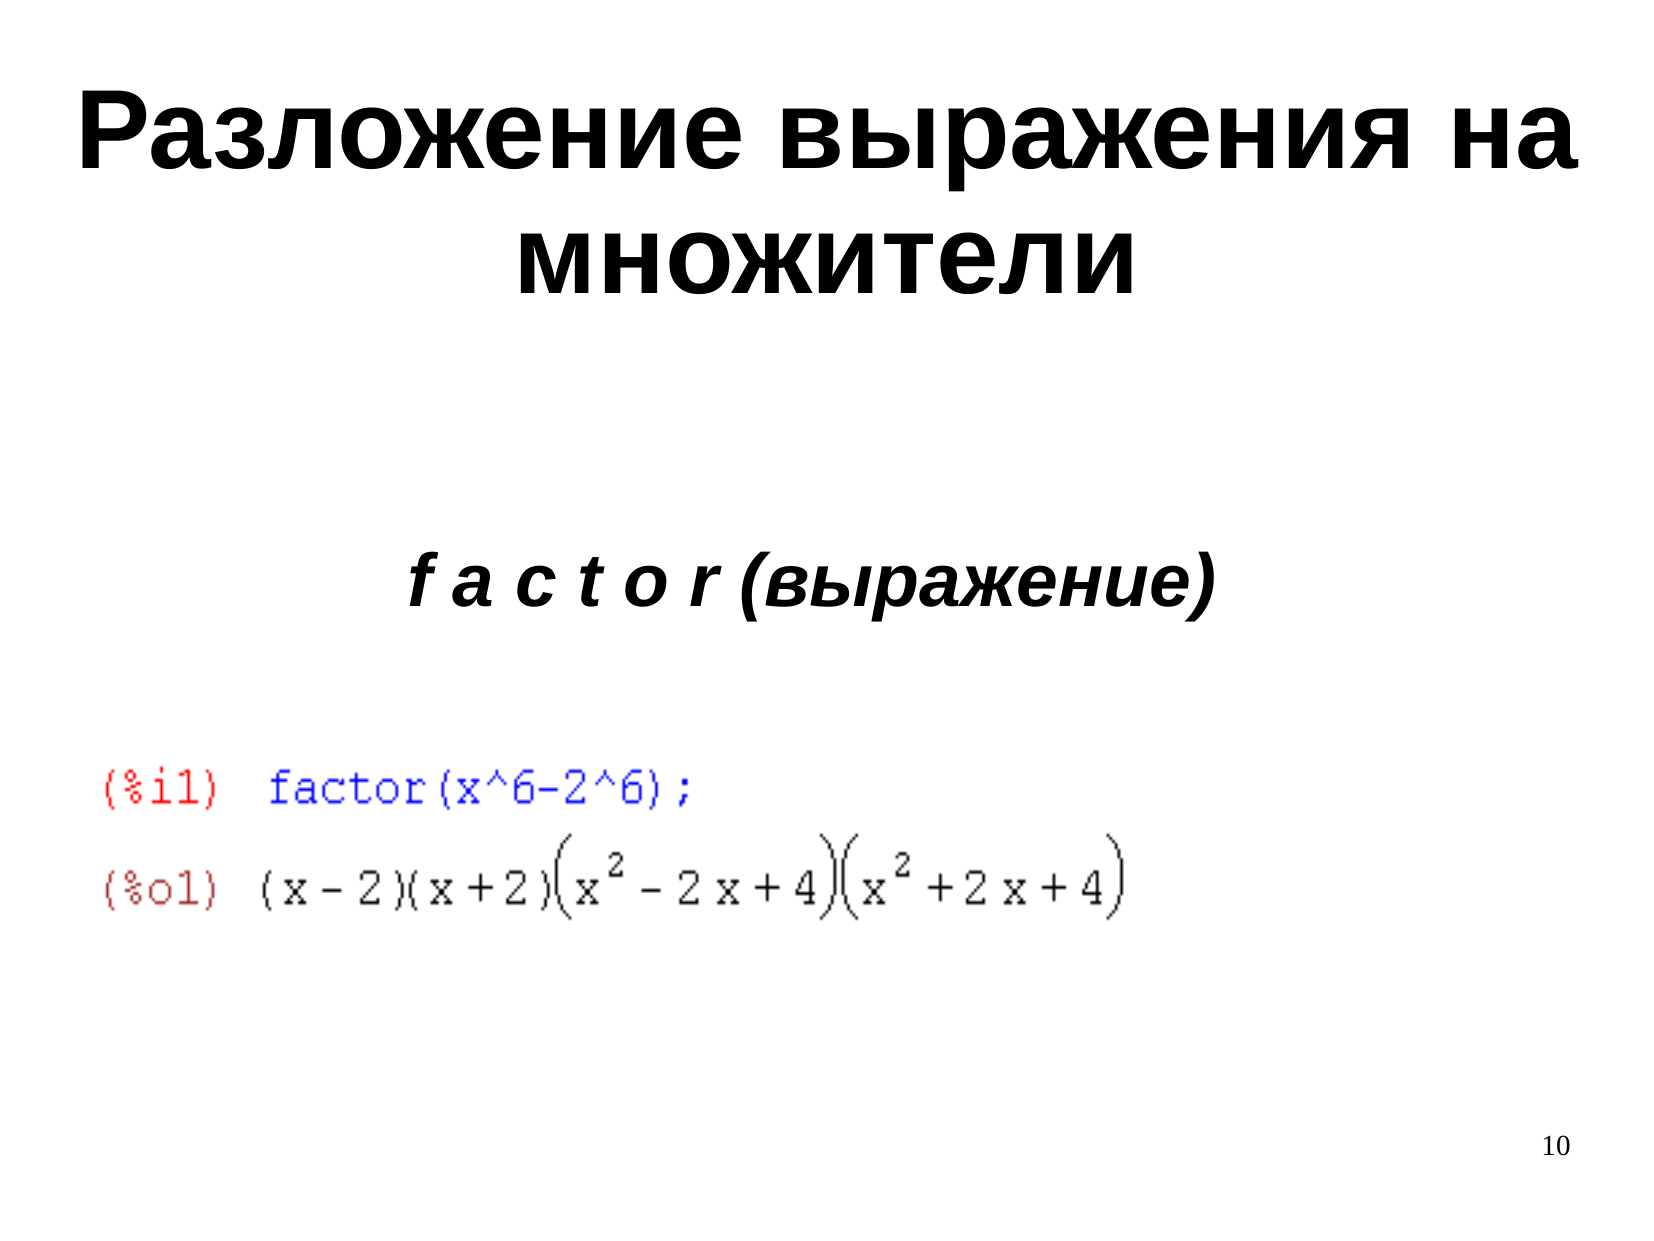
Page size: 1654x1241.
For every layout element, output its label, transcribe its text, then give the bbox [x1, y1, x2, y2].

picture [88, 679, 1140, 945]
text_box f a c t o r (выражение) [29, 531, 1595, 631]
text_box Разложение выражения на множители [29, 58, 1625, 325]
